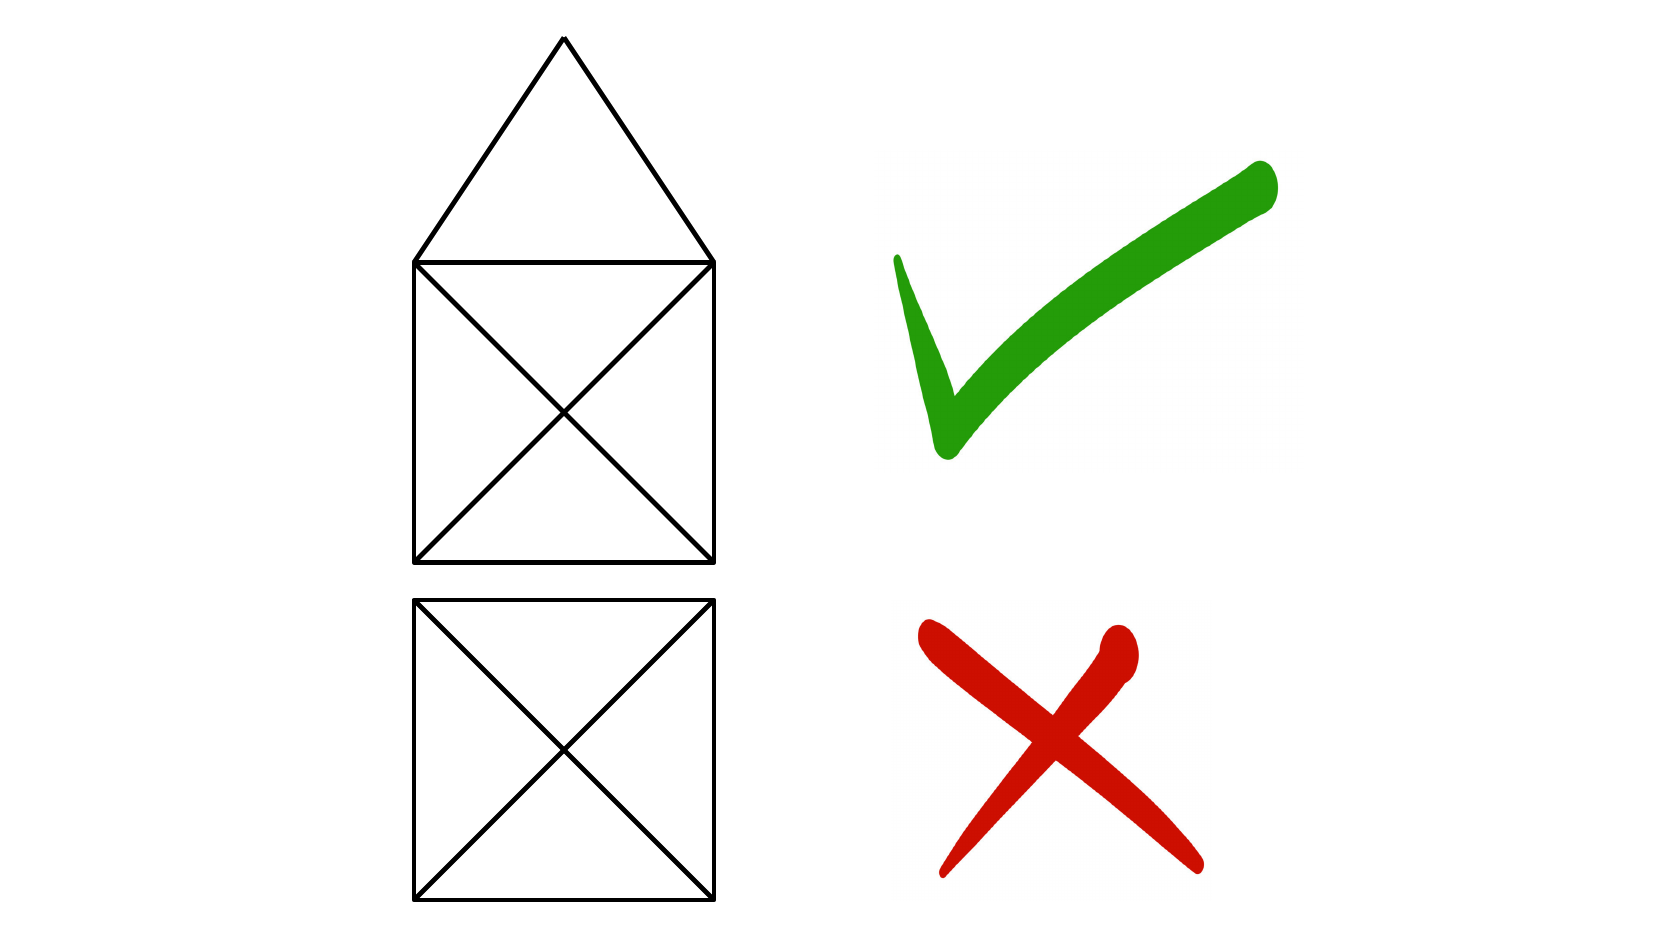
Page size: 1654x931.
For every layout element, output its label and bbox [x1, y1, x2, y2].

text_box [569, 605, 714, 895]
text_box [419, 600, 709, 745]
text_box [413, 604, 559, 896]
picture [874, 150, 1304, 473]
text_box [568, 267, 714, 558]
text_box [418, 755, 710, 901]
text_box [413, 266, 560, 559]
picture [891, 600, 1212, 901]
text_box [418, 262, 710, 408]
text_box [418, 417, 710, 563]
